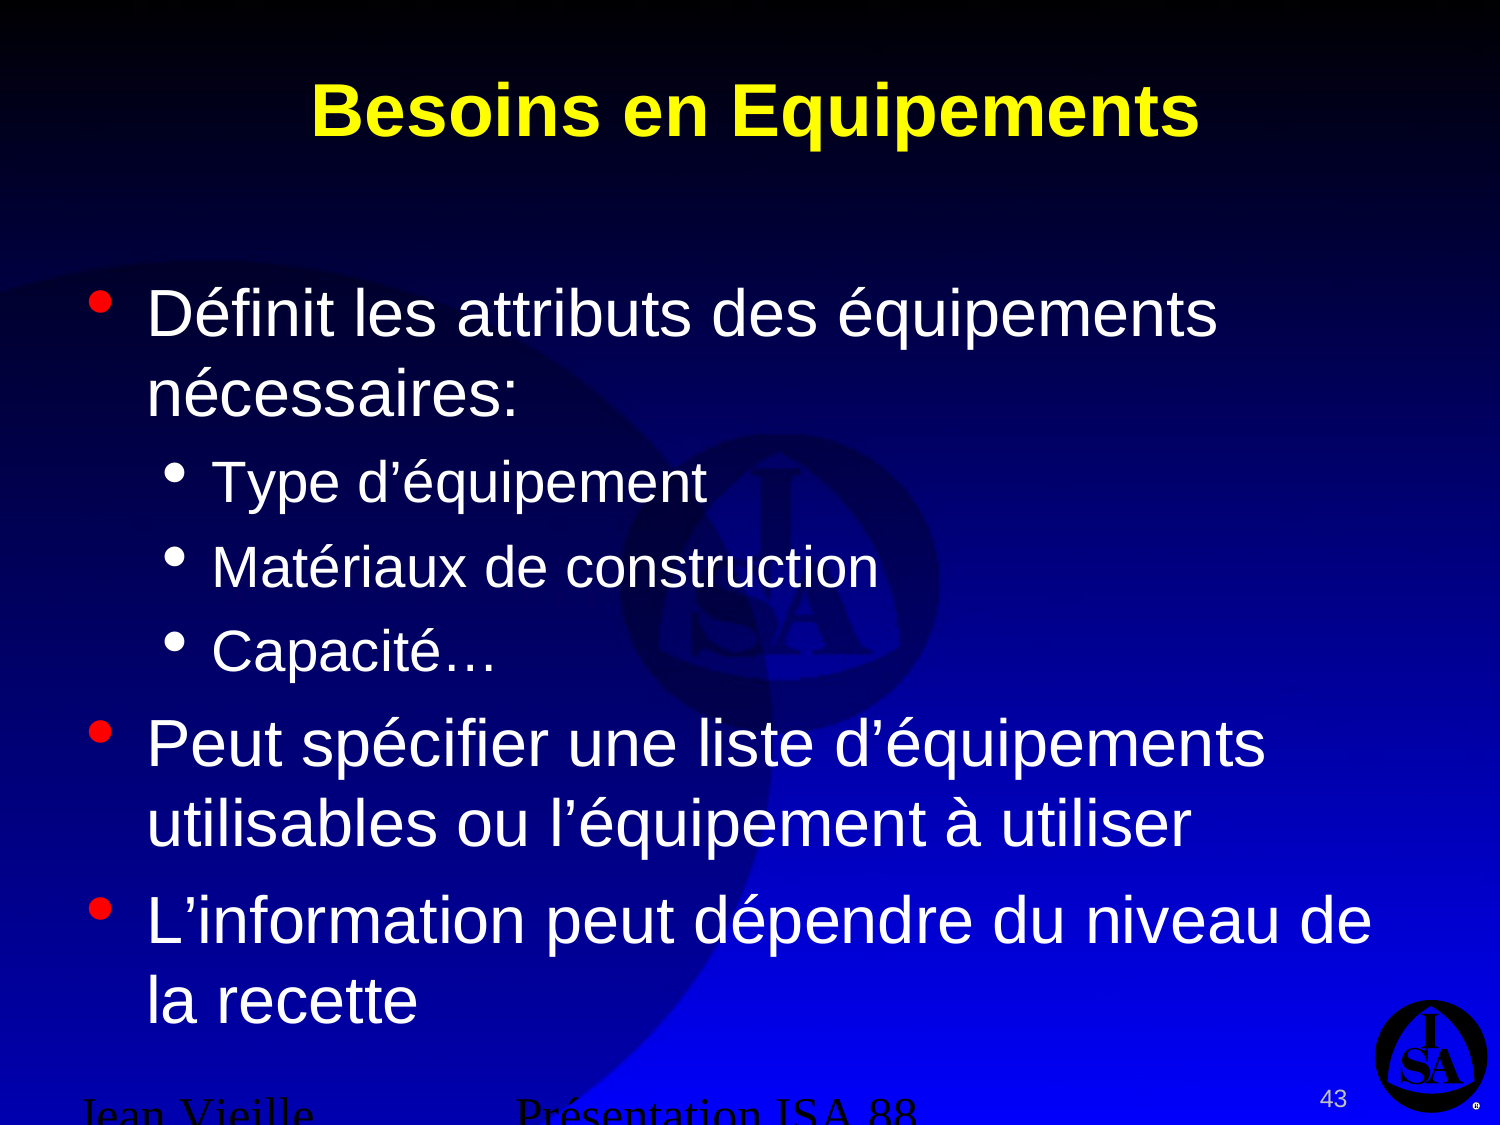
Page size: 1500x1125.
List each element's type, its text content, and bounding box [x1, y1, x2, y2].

picture [148, 1111, 157, 1125]
picture [565, 1110, 575, 1118]
picture [631, 1111, 640, 1125]
picture [124, 1120, 133, 1125]
title Besoins en Equipements [75, 12, 1438, 201]
picture [718, 1110, 731, 1125]
picture [298, 1110, 308, 1118]
picture [873, 1116, 886, 1125]
picture [607, 1110, 617, 1118]
picture [830, 1103, 841, 1118]
picture [0, 0, 1500, 1125]
picture [828, 1121, 843, 1125]
picture [668, 1120, 677, 1125]
picture [745, 1111, 754, 1125]
picture [524, 1101, 535, 1117]
picture [234, 1110, 244, 1118]
picture [899, 1101, 910, 1114]
picture [898, 1116, 911, 1125]
picture [102, 1110, 112, 1118]
picture [874, 1101, 885, 1114]
list Définit les attributs des équipements nécessaires: Type d’équipement Matériaux de construction Capacité… Peut spécifier une liste d’équipements utilisables ou l’équipement à utiliser L’information peut dépendre du niveau de la recette [74, 262, 1441, 1076]
